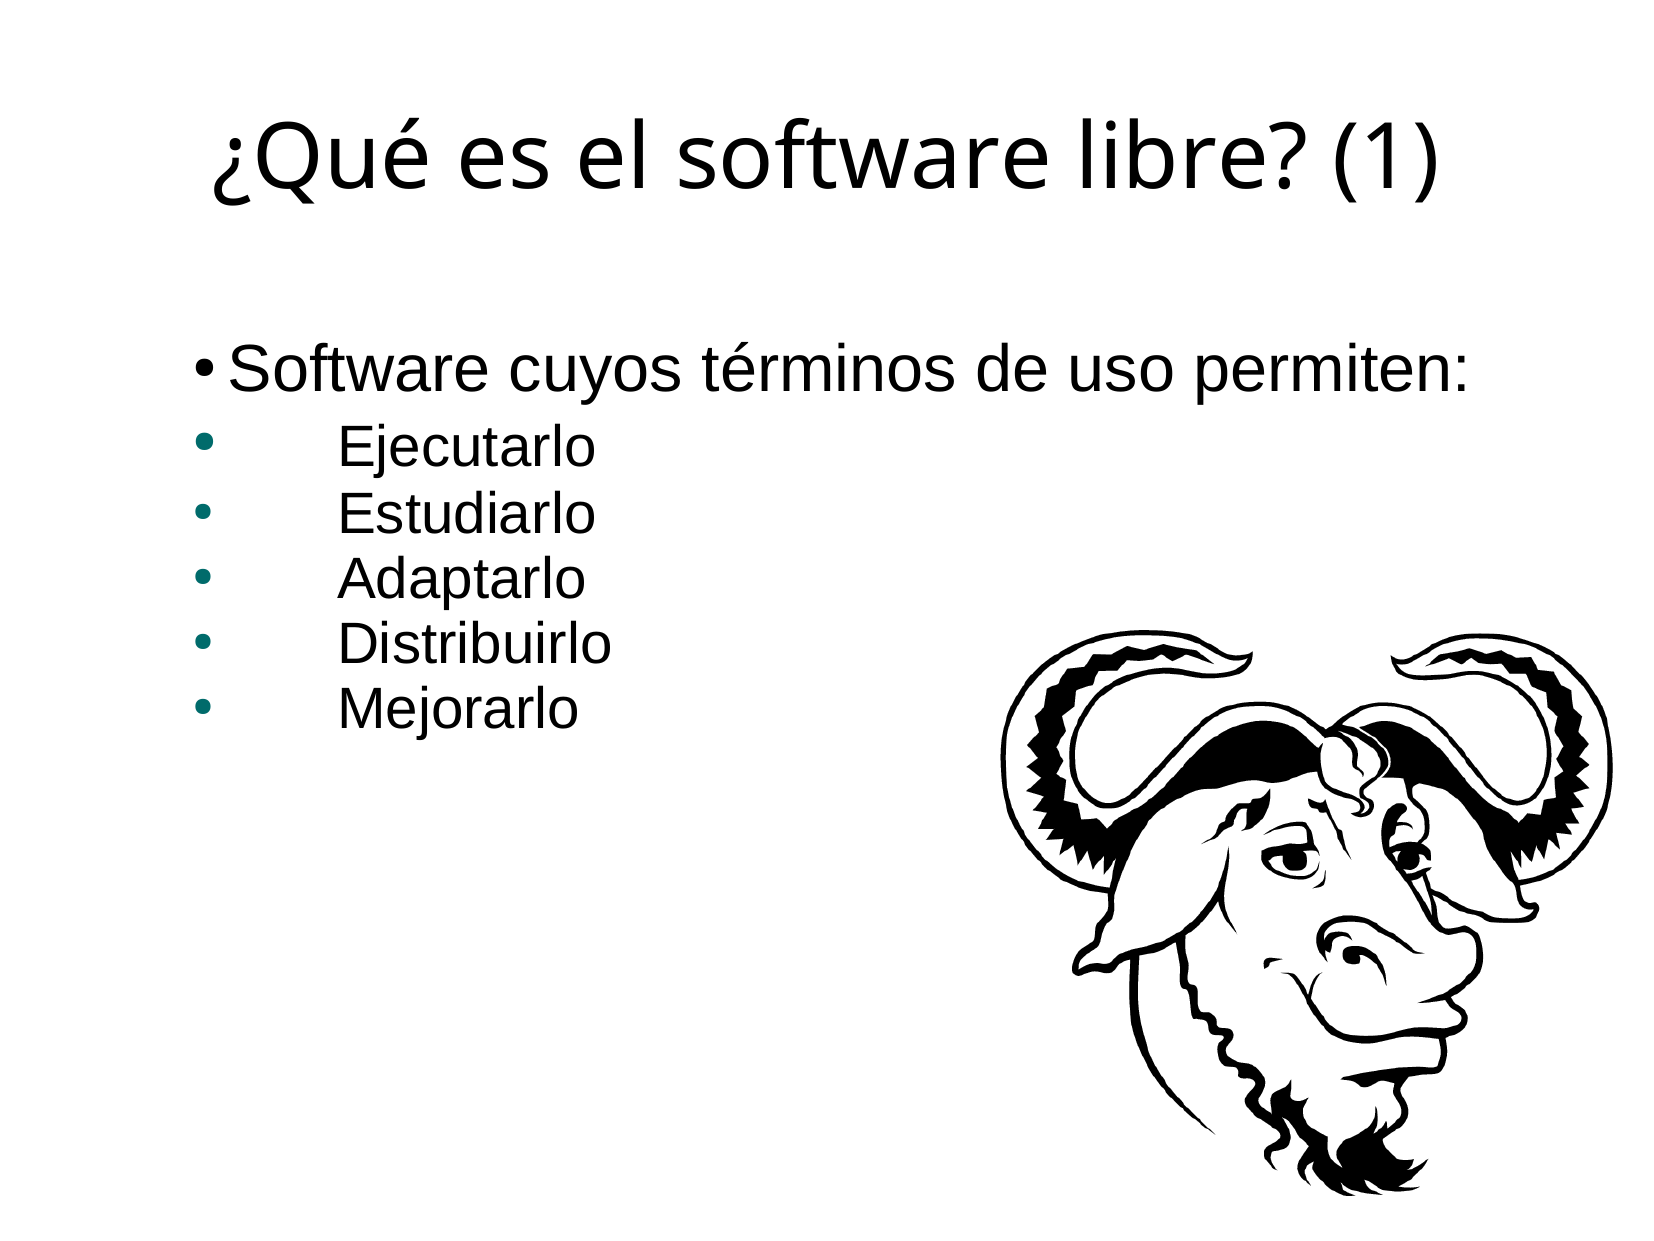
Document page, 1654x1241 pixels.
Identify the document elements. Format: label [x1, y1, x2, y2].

picture [989, 613, 1625, 1211]
